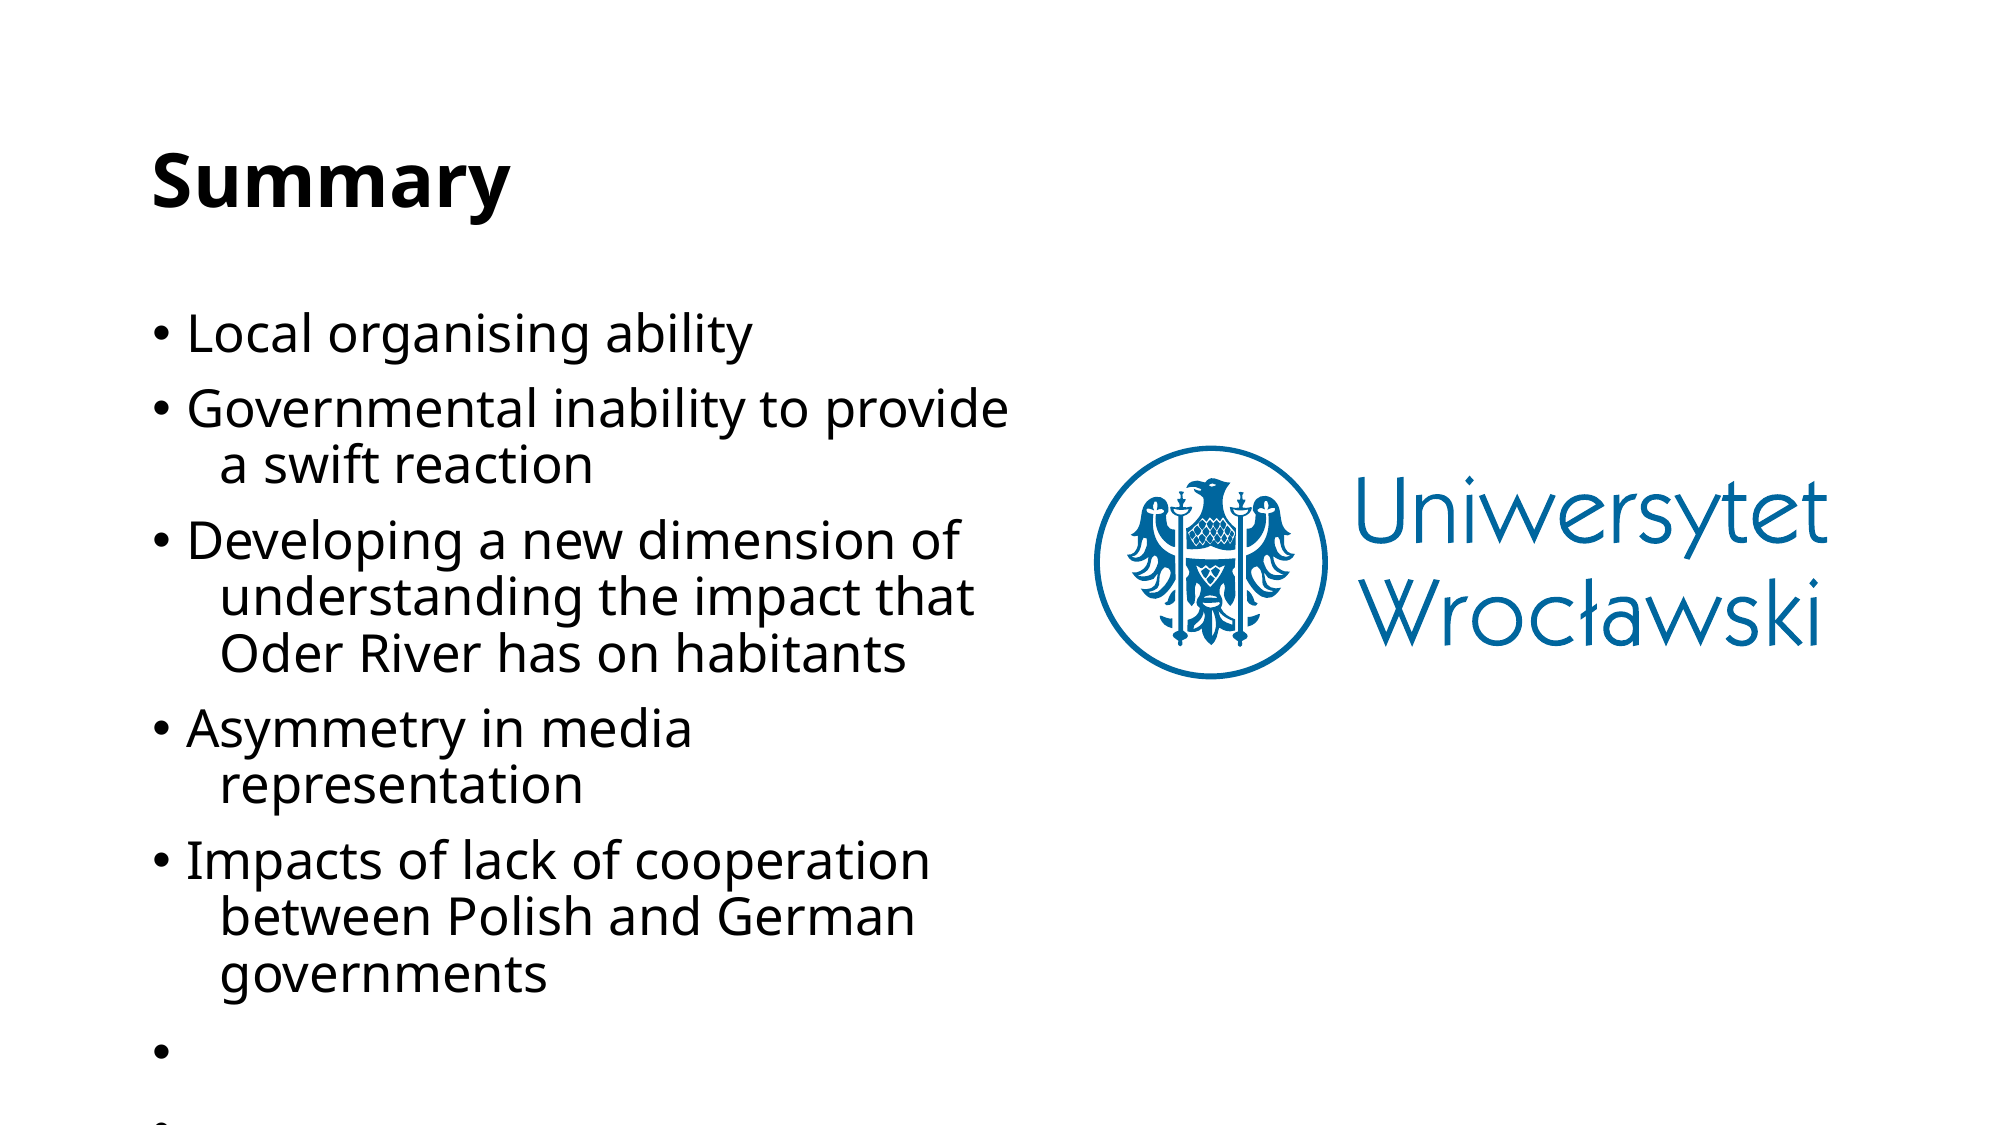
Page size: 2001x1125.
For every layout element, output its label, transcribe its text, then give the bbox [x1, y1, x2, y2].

picture [1058, 361, 1895, 764]
list Local organising ability Governmental inability to provide a swift reaction Developing a new dimension of understanding the impact that Oder River has on habitants Asymmetry in media representation Impacts of lack of cooperation between Polish and German governments [137, 299, 1058, 1014]
text_box Summary [136, 125, 923, 232]
